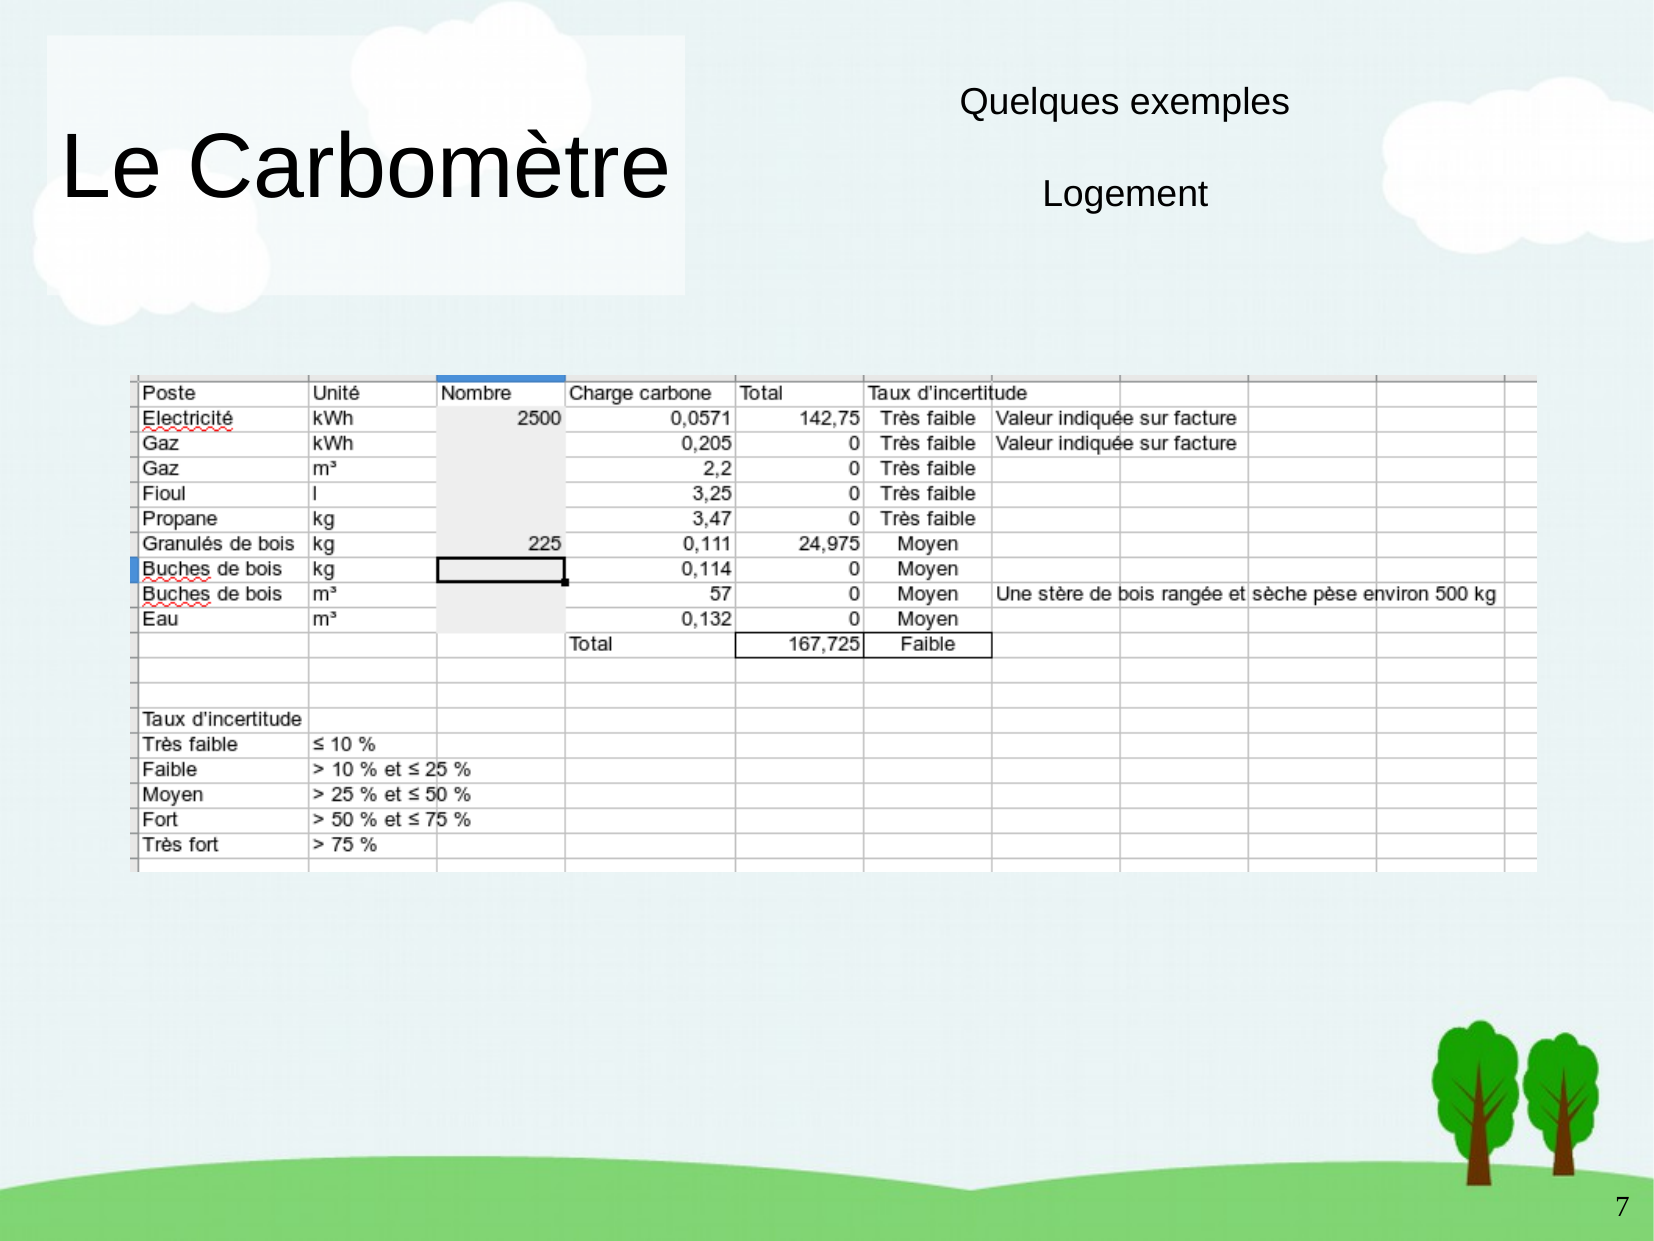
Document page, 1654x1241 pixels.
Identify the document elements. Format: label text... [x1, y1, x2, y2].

text_box Logement [1027, 165, 1229, 223]
text_box Quelques exemples [944, 73, 1312, 130]
title Le Carbomètre [47, 35, 686, 296]
picture [0, 0, 1654, 1241]
